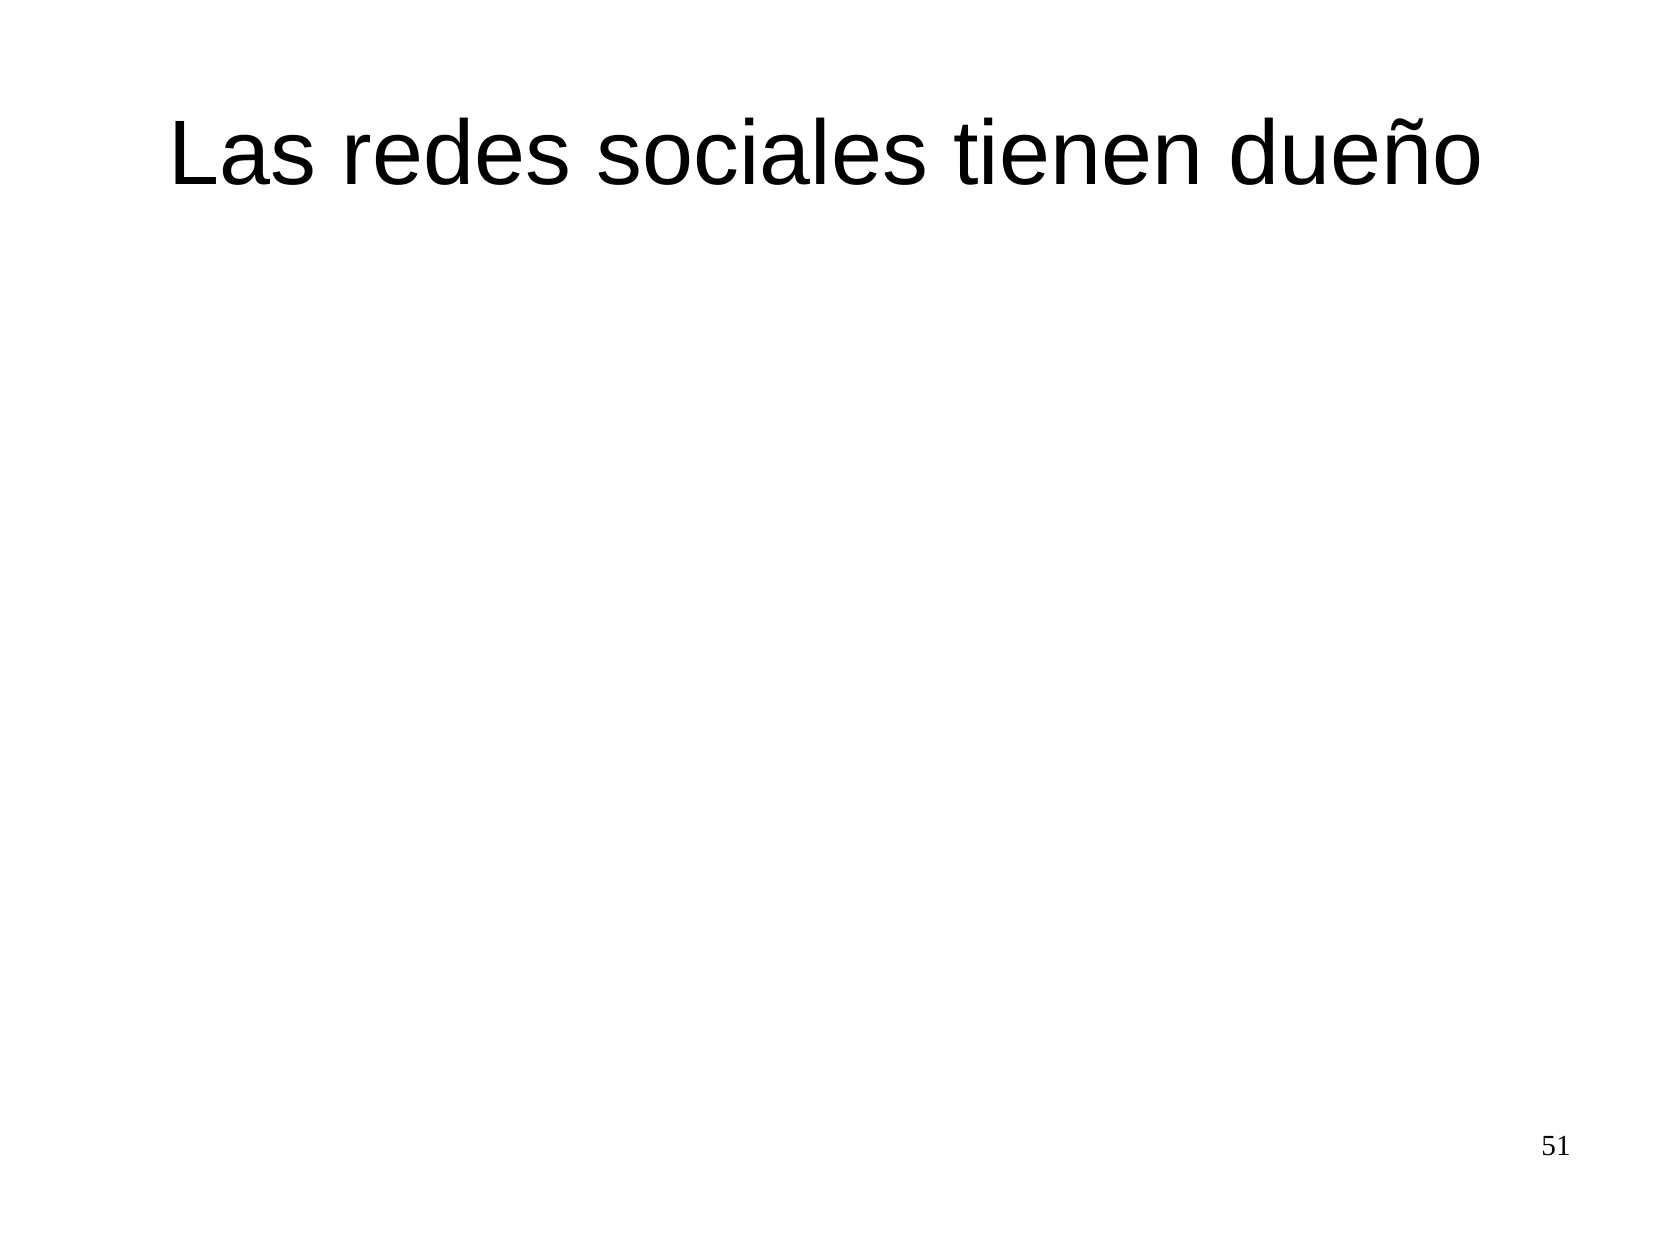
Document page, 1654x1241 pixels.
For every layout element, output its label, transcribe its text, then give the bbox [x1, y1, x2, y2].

title Las redes sociales tienen dueño [82, 56, 1571, 250]
